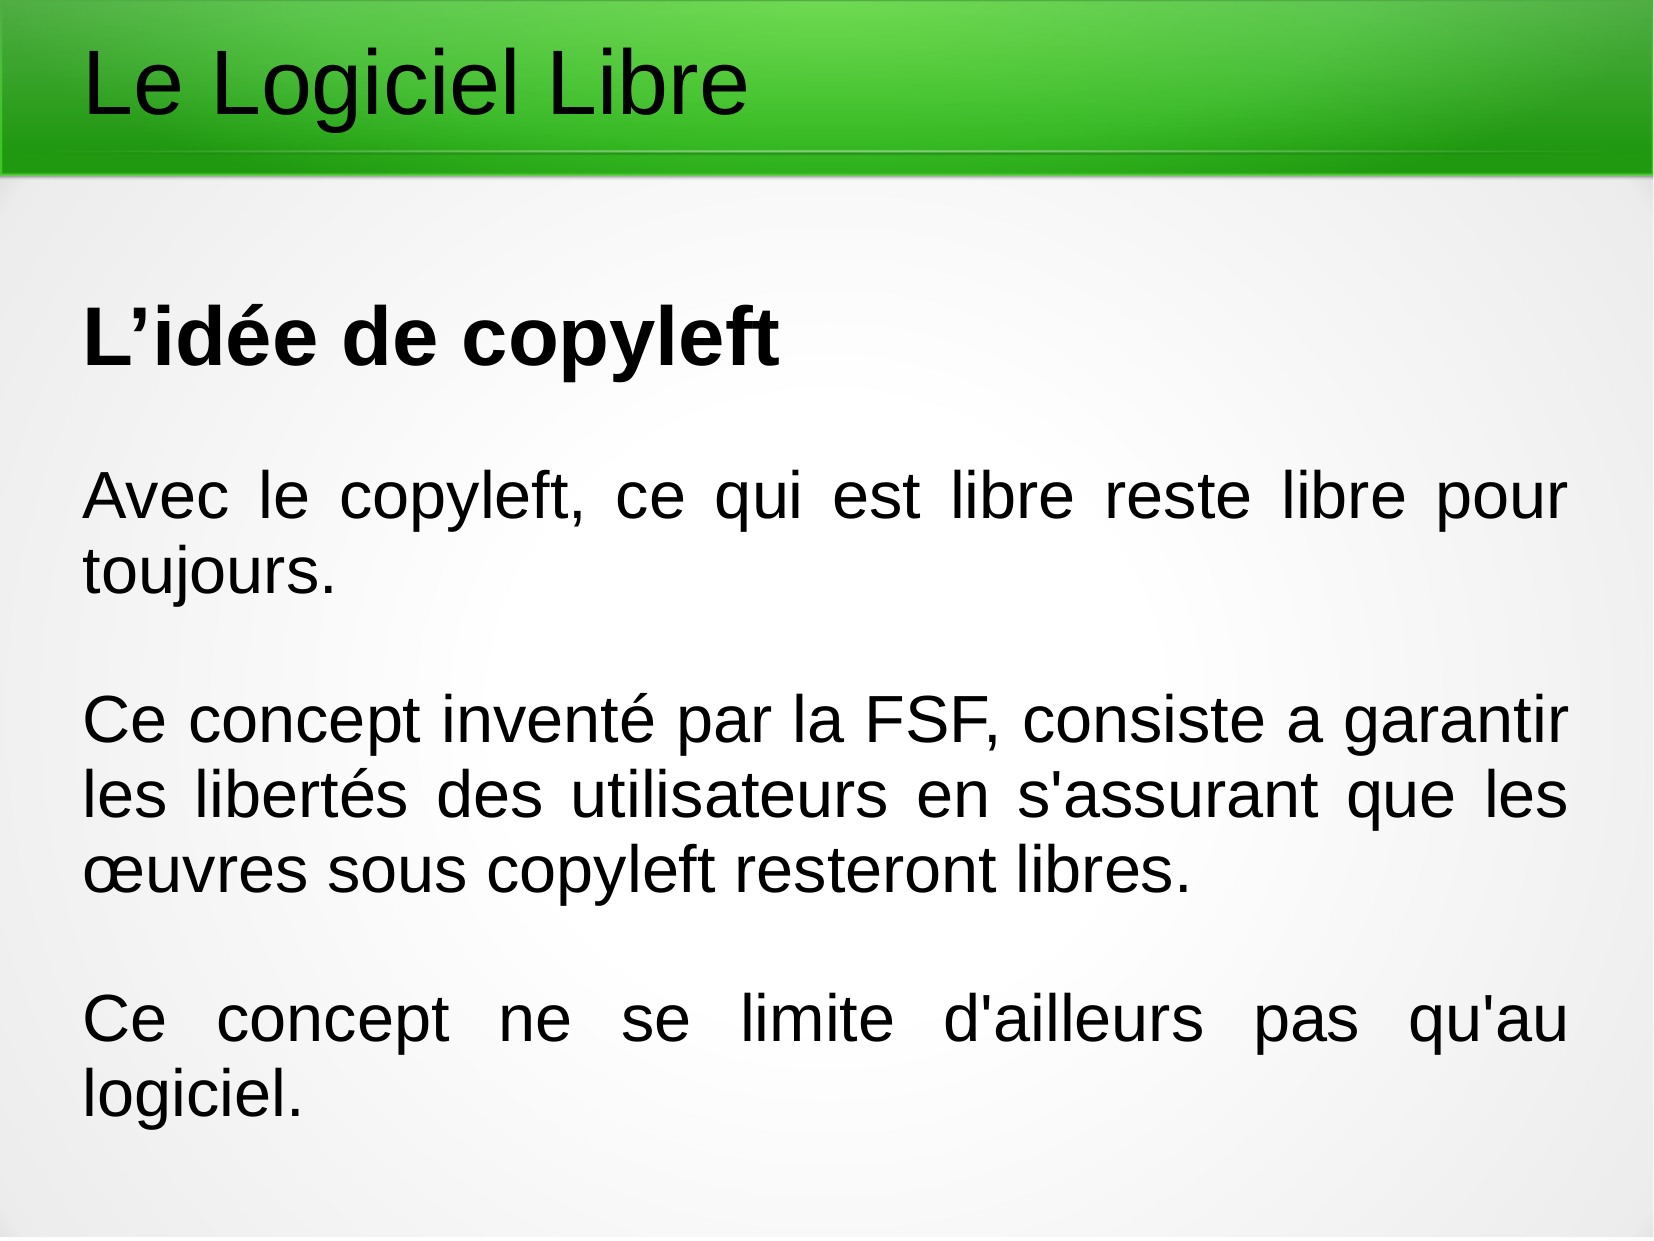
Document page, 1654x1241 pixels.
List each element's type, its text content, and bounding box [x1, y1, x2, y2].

picture [0, 0, 1654, 1237]
title Le Logiciel Libre [82, 11, 1571, 154]
subtitle L’idée de copyleft Avec le copyleft, ce qui est libre reste libre pour toujours. Ce concept inventé par la FSF, consiste a garantir les libertés des utilisateurs en s'assurant que les œuvres sous copyleft resteront libres. Ce concept ne se limite d'ailleurs pas qu'au logiciel. [82, 290, 1571, 1131]
